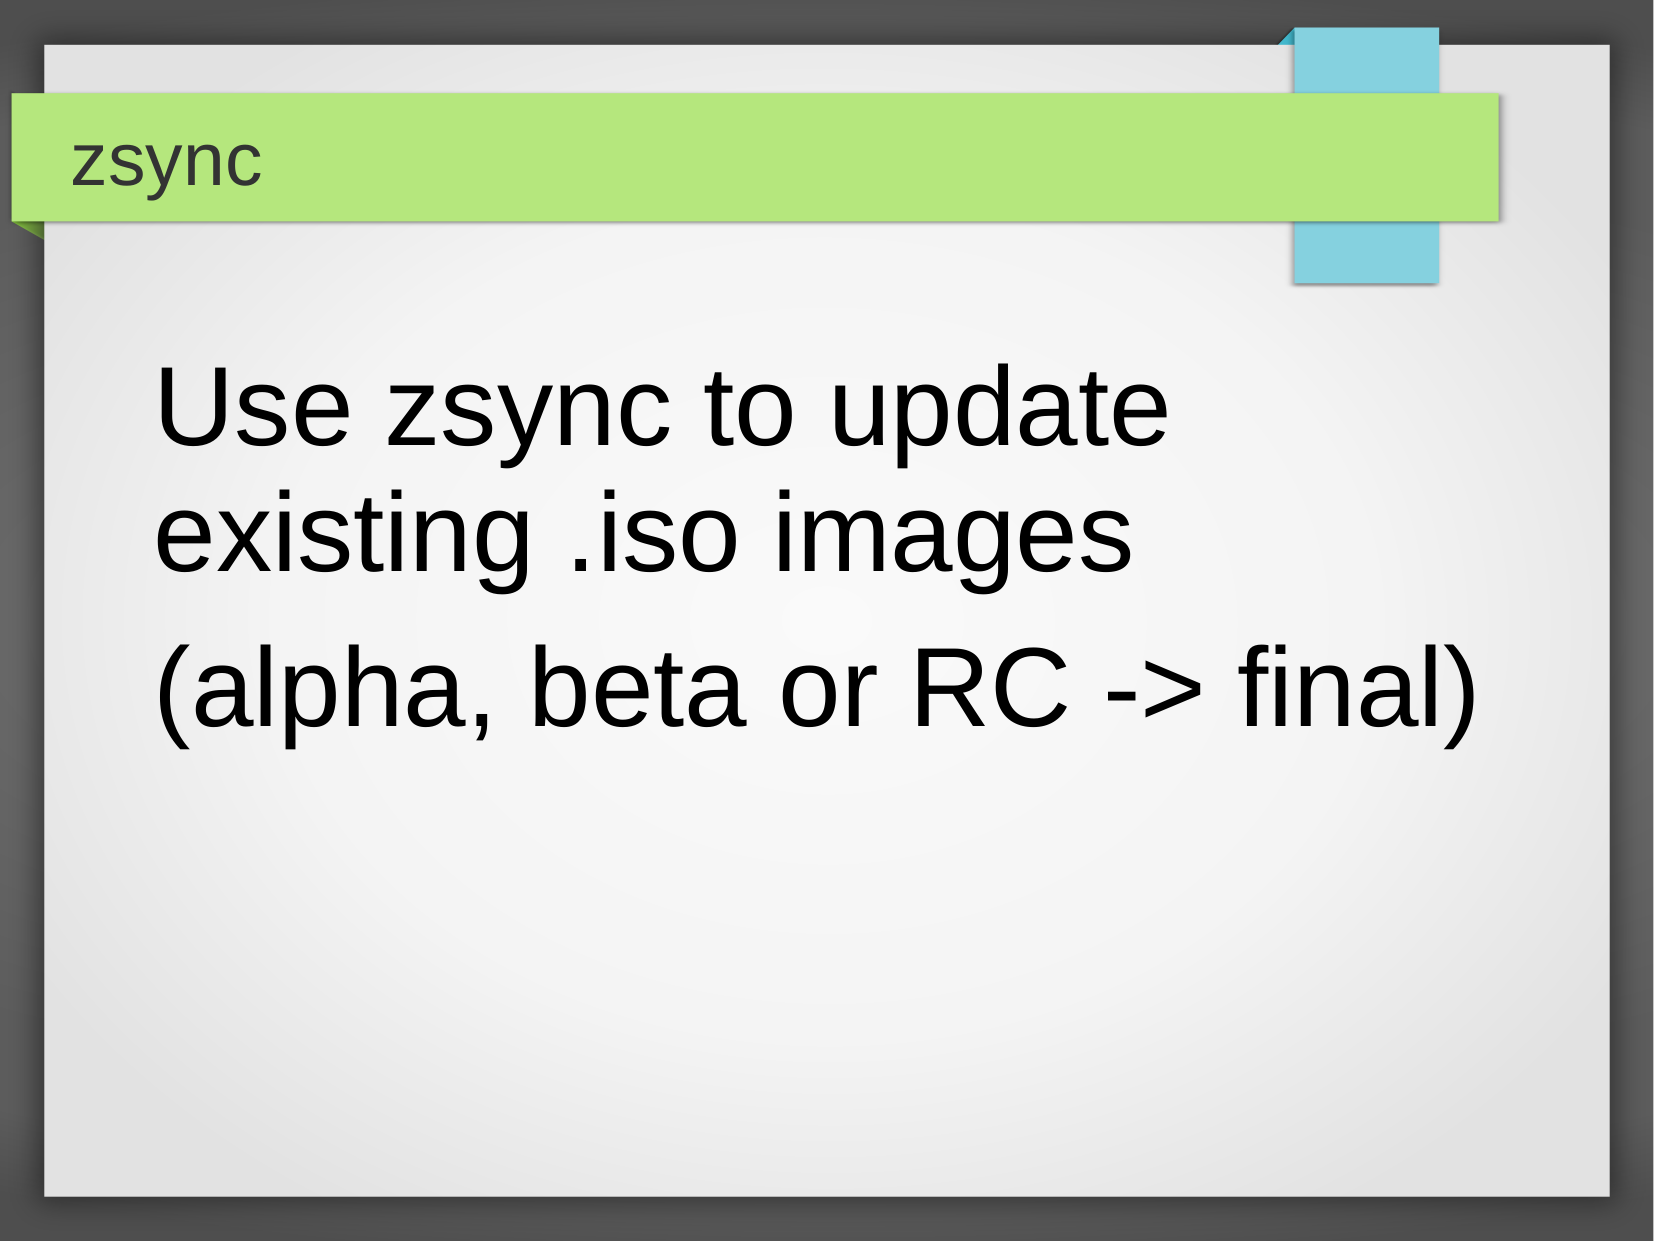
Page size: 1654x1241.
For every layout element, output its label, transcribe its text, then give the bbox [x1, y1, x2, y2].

picture [0, 0, 1654, 1241]
title zsync [70, 106, 1229, 213]
list Use zsync to update existing .iso images (alpha, beta or RC -> final) [82, 343, 1538, 1063]
